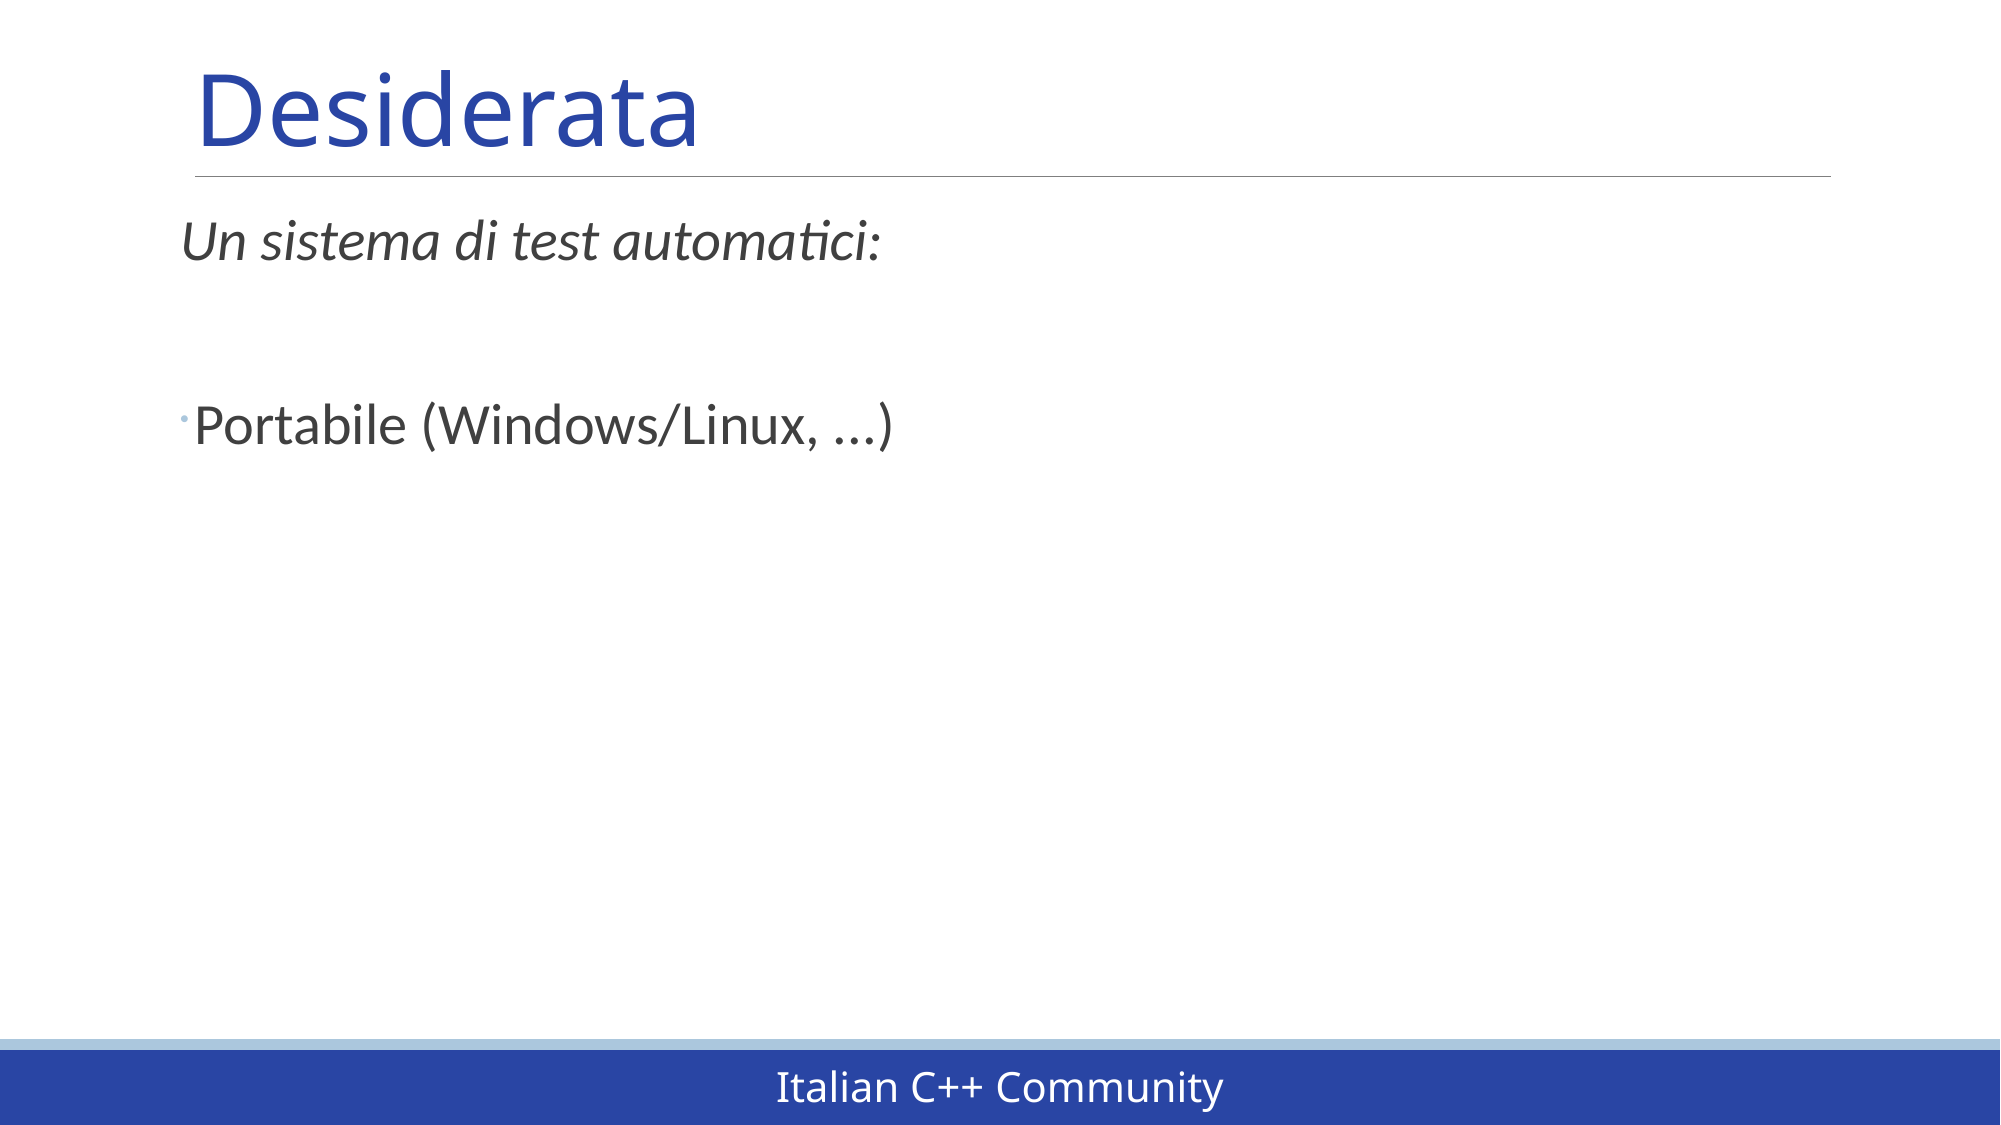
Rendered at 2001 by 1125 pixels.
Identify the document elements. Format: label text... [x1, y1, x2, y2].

list Un sistema di test automatici: Portabile (Windows/Linux, ...) [179, 202, 1830, 1011]
title Desiderata [179, 2, 1830, 175]
